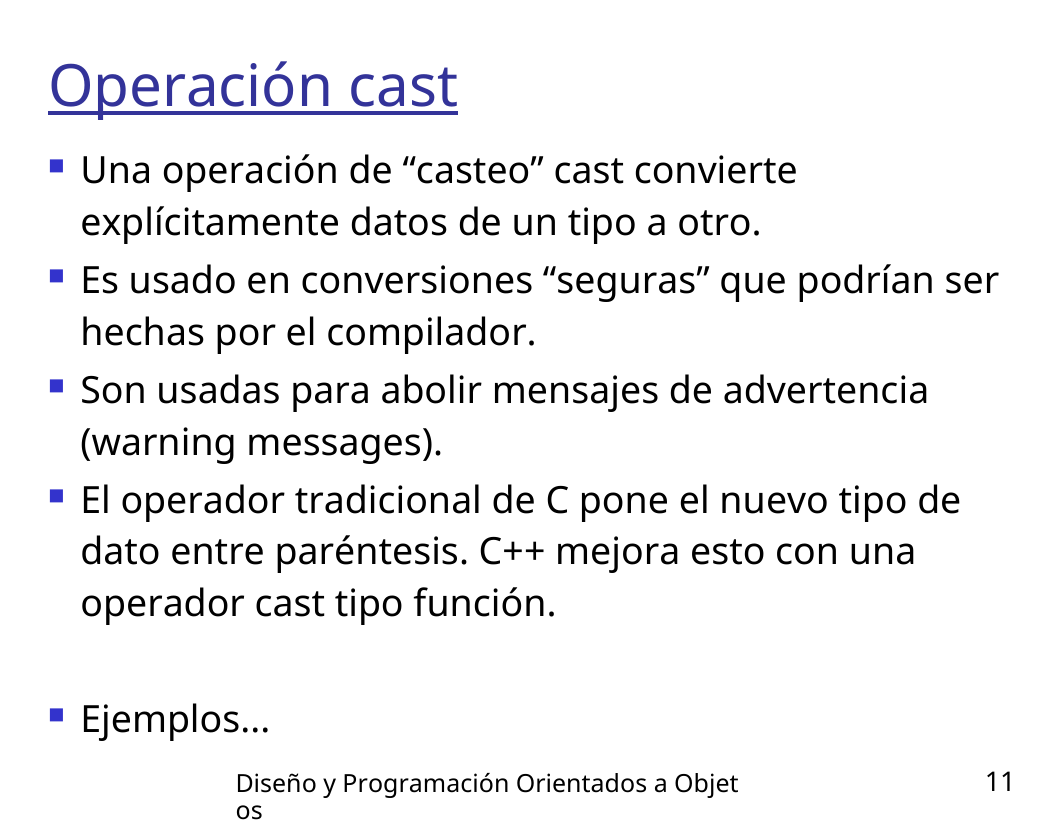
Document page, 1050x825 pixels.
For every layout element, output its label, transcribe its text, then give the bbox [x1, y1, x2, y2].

title Operación cast [37, 19, 1026, 129]
list Una operación de “casteo” cast convierte explícitamente datos de un tipo a otro. Es usado en conversiones “seguras” que podrían ser hechas por el compilador. Son usadas para abolir mensajes de advertencia (warning messages). El operador tradicional de C pone el nuevo tipo de dato entre paréntesis. C++ mejora esto con una operador cast tipo función. Ejemplos... [37, 138, 1023, 751]
